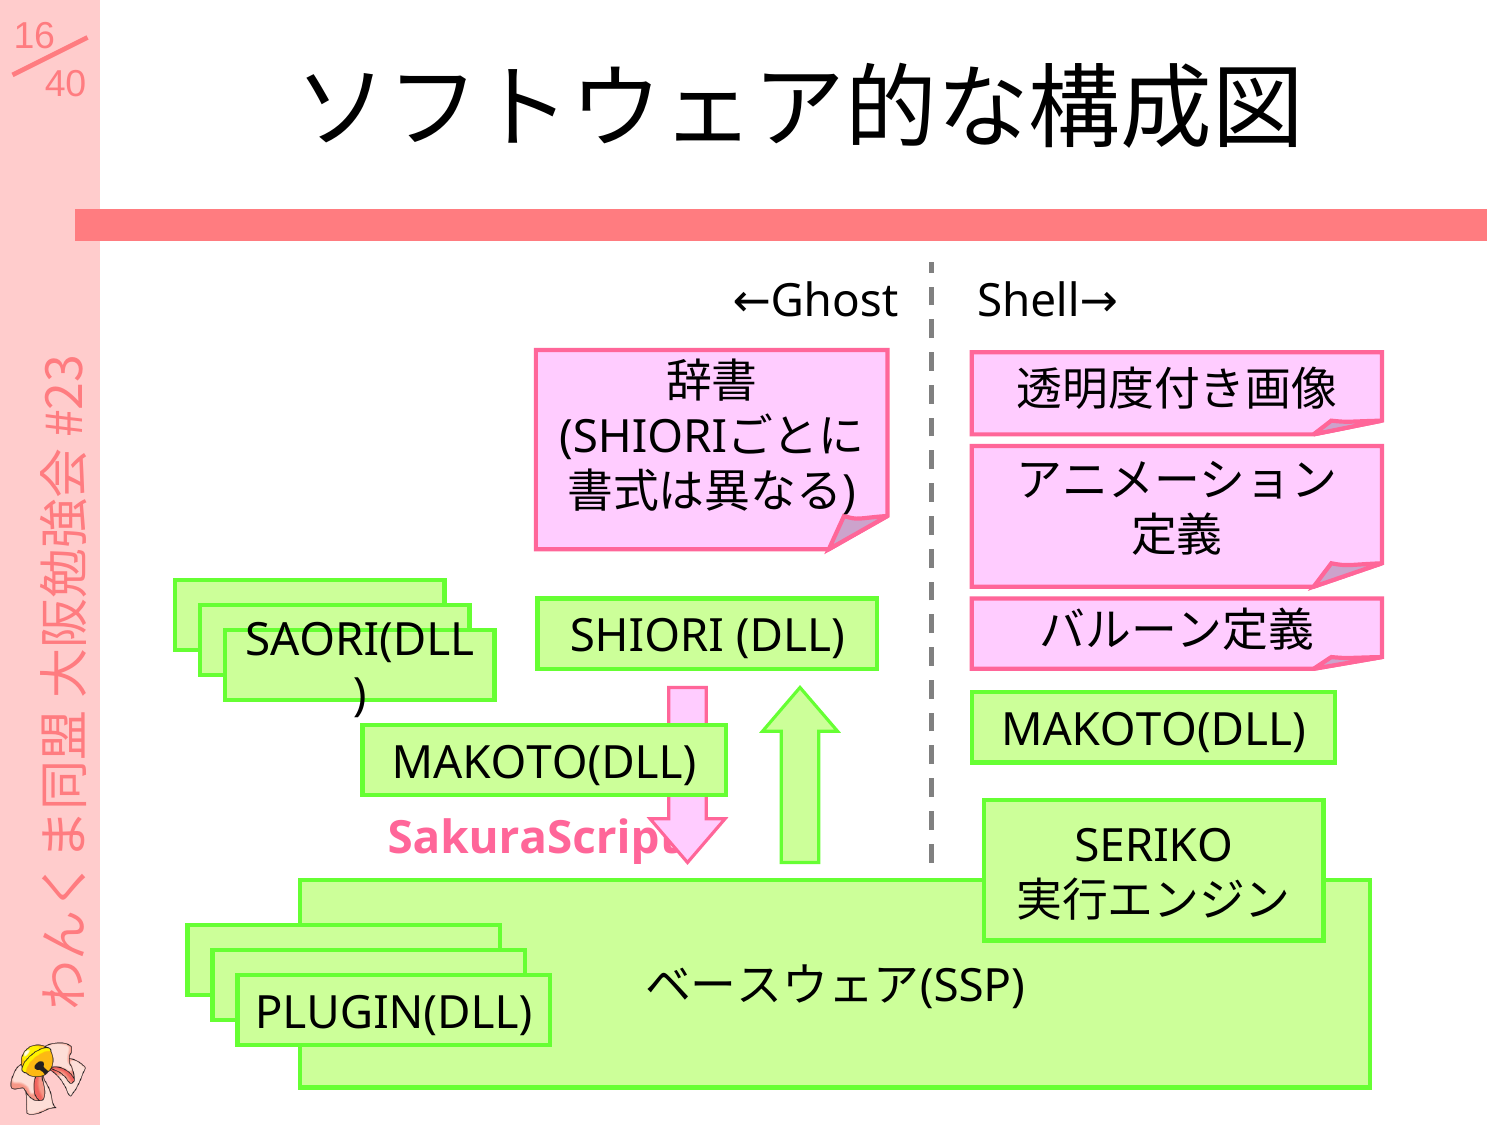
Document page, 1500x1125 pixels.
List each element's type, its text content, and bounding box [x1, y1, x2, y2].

text_box SERIKO 実行エンジン [983, 799, 1324, 941]
picture [10, 1042, 86, 1115]
text_box 辞書 (SHIORIごとに 書式は異なる) [535, 349, 888, 550]
text_box [174, 579, 470, 675]
text_box [187, 924, 526, 1021]
text_box SAORI(DLL) [225, 629, 495, 700]
text_box [650, 796, 726, 863]
text_box MAKOTO(DLL) [362, 725, 726, 796]
title ソフトウェア的な構成図 [125, 0, 1476, 226]
text_box バルーン定義 [971, 598, 1383, 669]
text_box SAORI(DLL) [306, 629, 328, 652]
text_box Shell→ [962, 262, 1133, 333]
text_box ベースウェア(SSP) [300, 879, 1371, 1088]
text_box MAKOTO(DLL) [971, 692, 1336, 763]
text_box アニメーション 定義 [971, 446, 1383, 587]
text_box SakuraScript [372, 800, 695, 871]
text_box 透明度付き画像 [971, 352, 1383, 435]
text_box [762, 687, 838, 863]
text_box SAORI(DLL) [401, 629, 418, 651]
text_box ←Ghost [717, 262, 914, 333]
text_box SHIORI (DLL) [537, 598, 878, 669]
text_box [668, 687, 707, 725]
text_box [309, 625, 325, 629]
text_box PLUGIN(DLL) [237, 974, 550, 1046]
